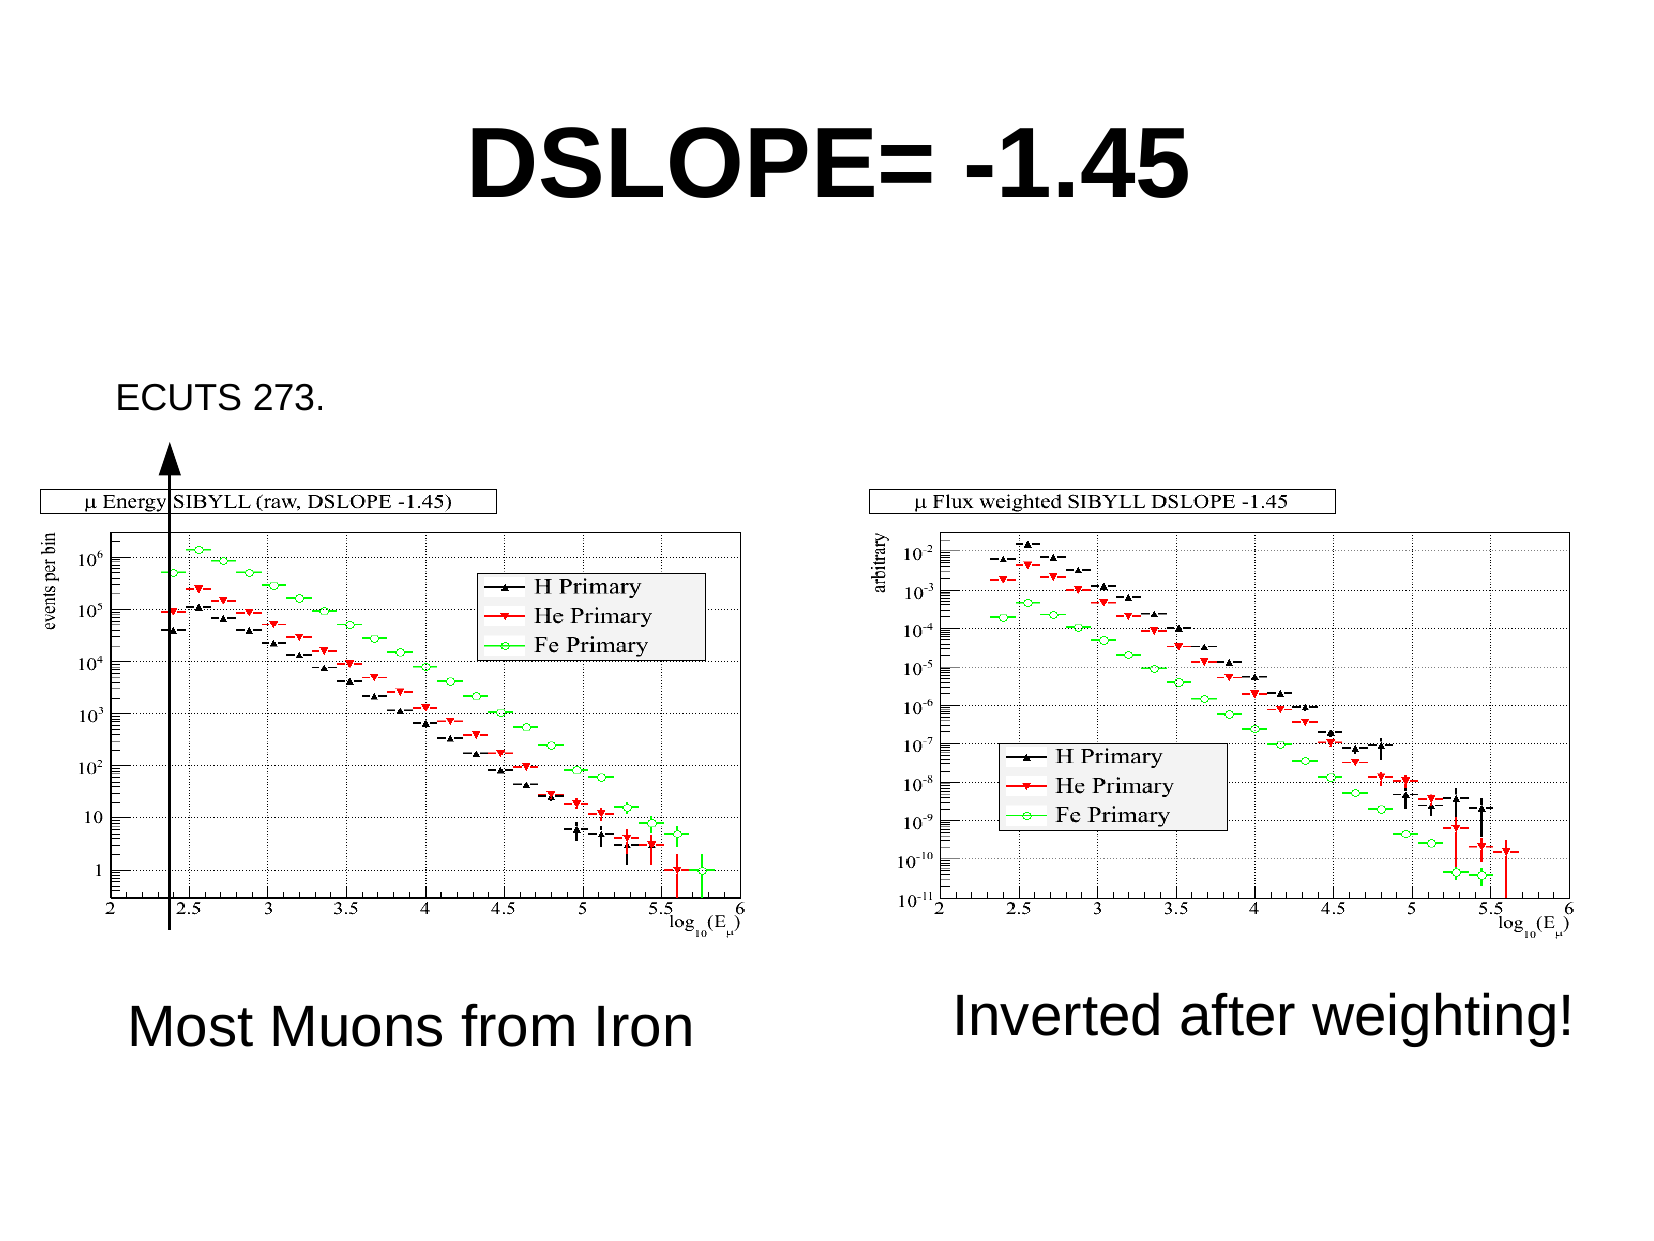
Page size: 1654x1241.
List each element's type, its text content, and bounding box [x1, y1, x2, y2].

picture [33, 487, 820, 943]
text_box Inverted after weighting! [937, 975, 1592, 1077]
text_box ECUTS 273. [100, 369, 339, 440]
text_box DSLOPE= -1.45 [452, 99, 1201, 265]
picture [862, 487, 1649, 943]
text_box Most Muons from Iron [112, 986, 711, 1088]
